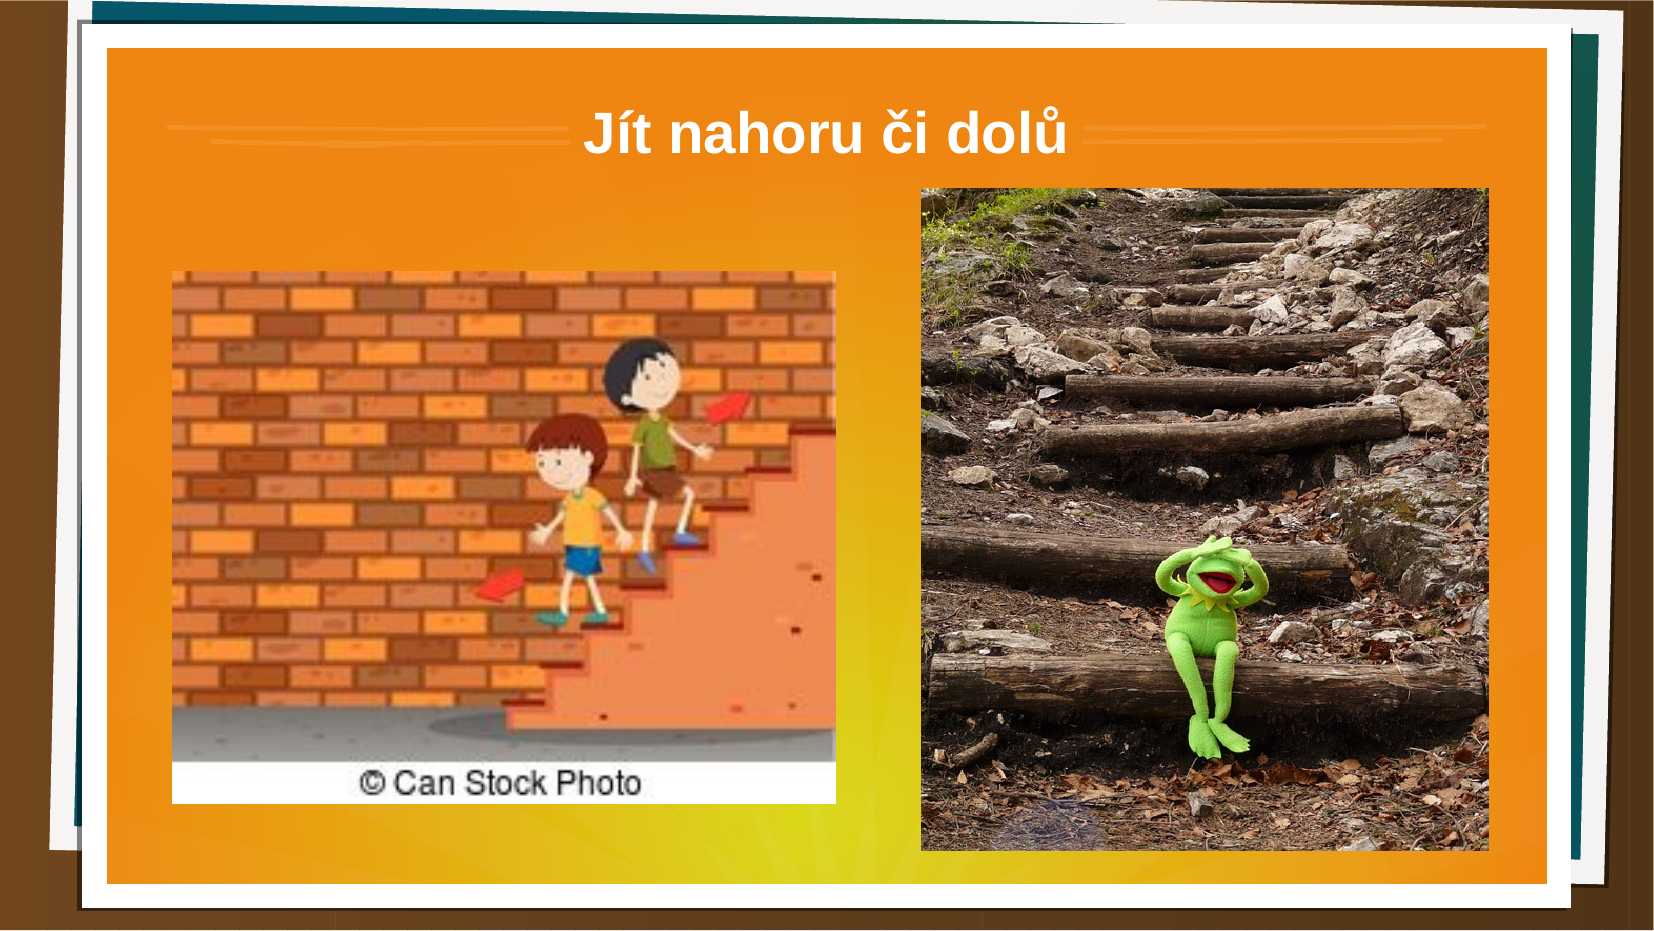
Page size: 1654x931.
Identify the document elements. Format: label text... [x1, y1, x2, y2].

picture [172, 271, 836, 804]
picture [921, 188, 1489, 851]
title Jít nahoru či dolů [566, 59, 1087, 207]
